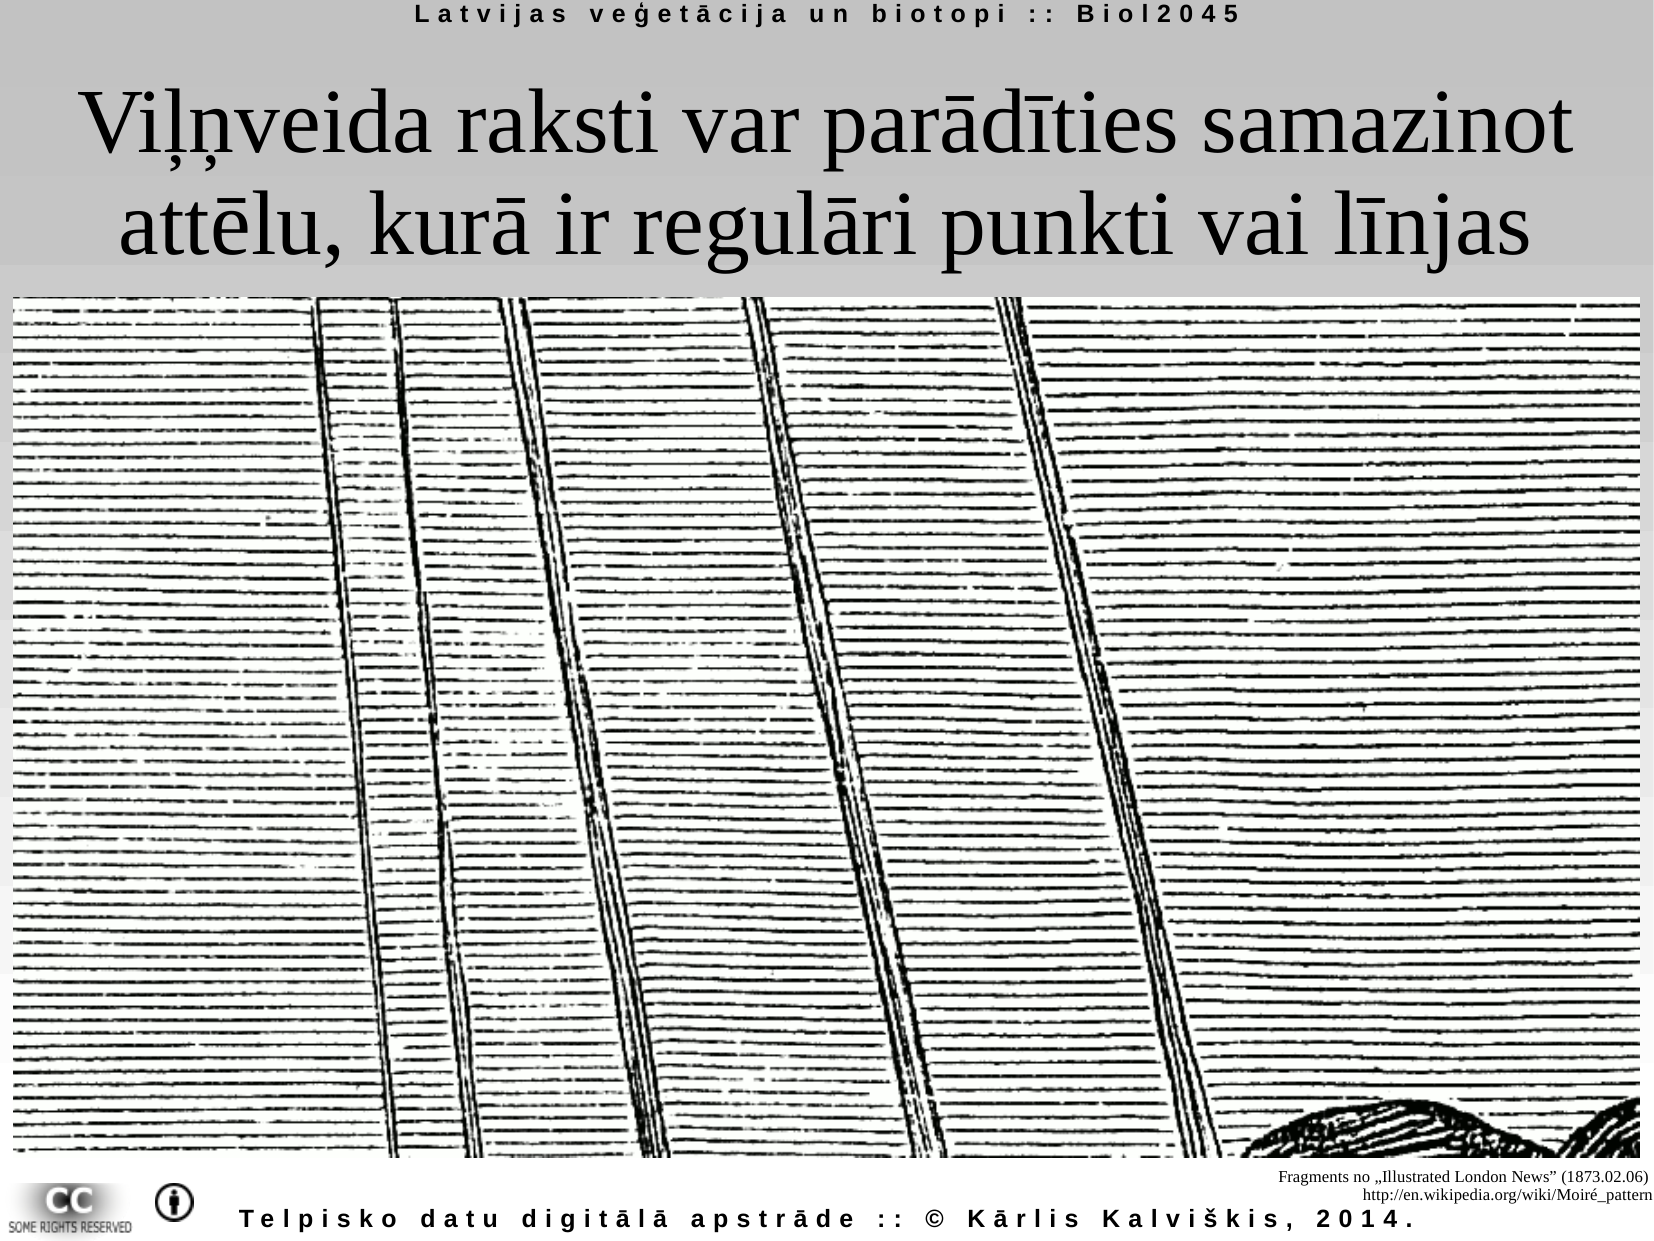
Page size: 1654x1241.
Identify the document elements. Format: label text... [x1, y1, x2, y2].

picture [0, 0, 1654, 1241]
text_box Fragments no „Illustrated London News” (1873.02.06) http://en.wikipedia.org/wiki/Moiré_pattern [1282, 1167, 1654, 1205]
title Viļņveida raksti var parādīties samazinot attēlu, kurā ir regulāri punkti vai līnjas [29, 49, 1625, 296]
